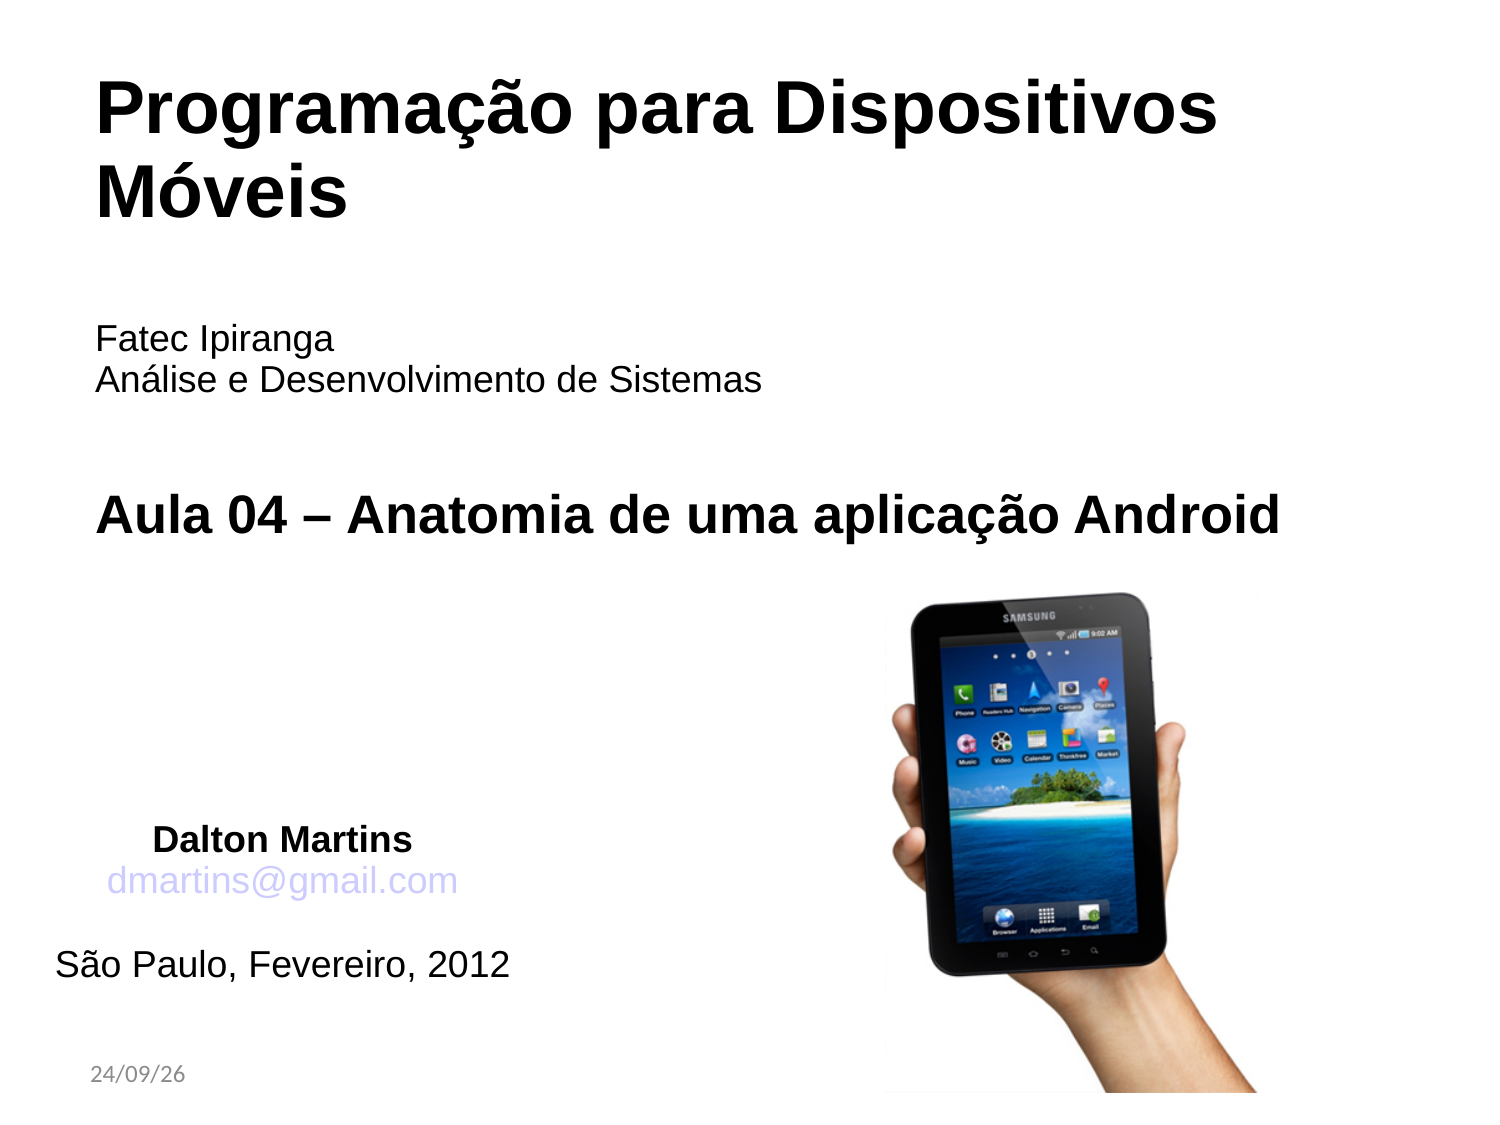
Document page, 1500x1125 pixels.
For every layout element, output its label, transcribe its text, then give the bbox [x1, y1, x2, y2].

text_box Programação para Dispositivos Móveis Fatec Ipiranga Análise e Desenvolvimento de Sistemas Aula 04 – Anatomia de uma aplicação Android [80, 53, 1474, 268]
picture [885, 590, 1258, 1093]
text_box Dalton Martins dmartins@gmail.com São Paulo, Fevereiro, 2012 [88, 808, 478, 975]
